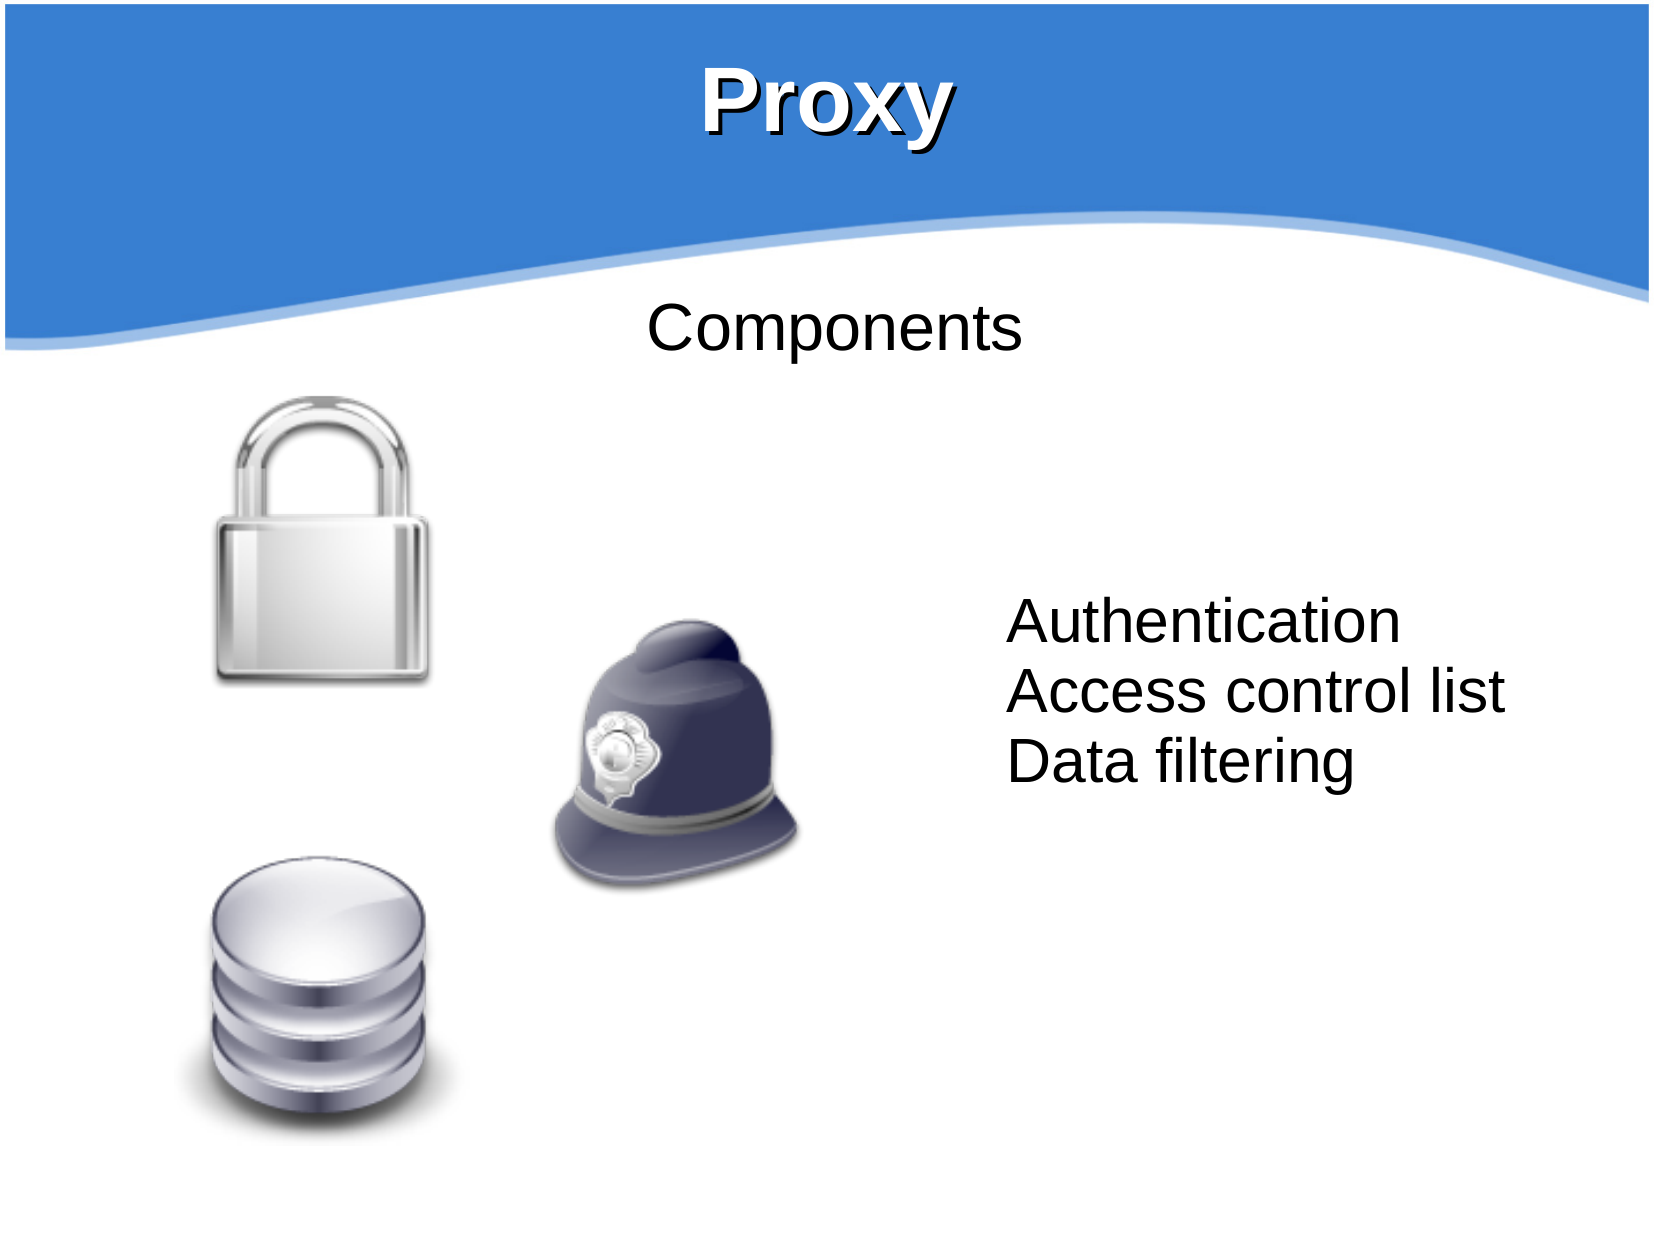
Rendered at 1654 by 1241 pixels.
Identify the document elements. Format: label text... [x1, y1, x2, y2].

text_box Authentication Access control list Data filtering [974, 578, 1583, 804]
list Components [82, 290, 1571, 384]
title Proxy [82, 3, 1571, 196]
picture [0, 0, 1654, 1241]
